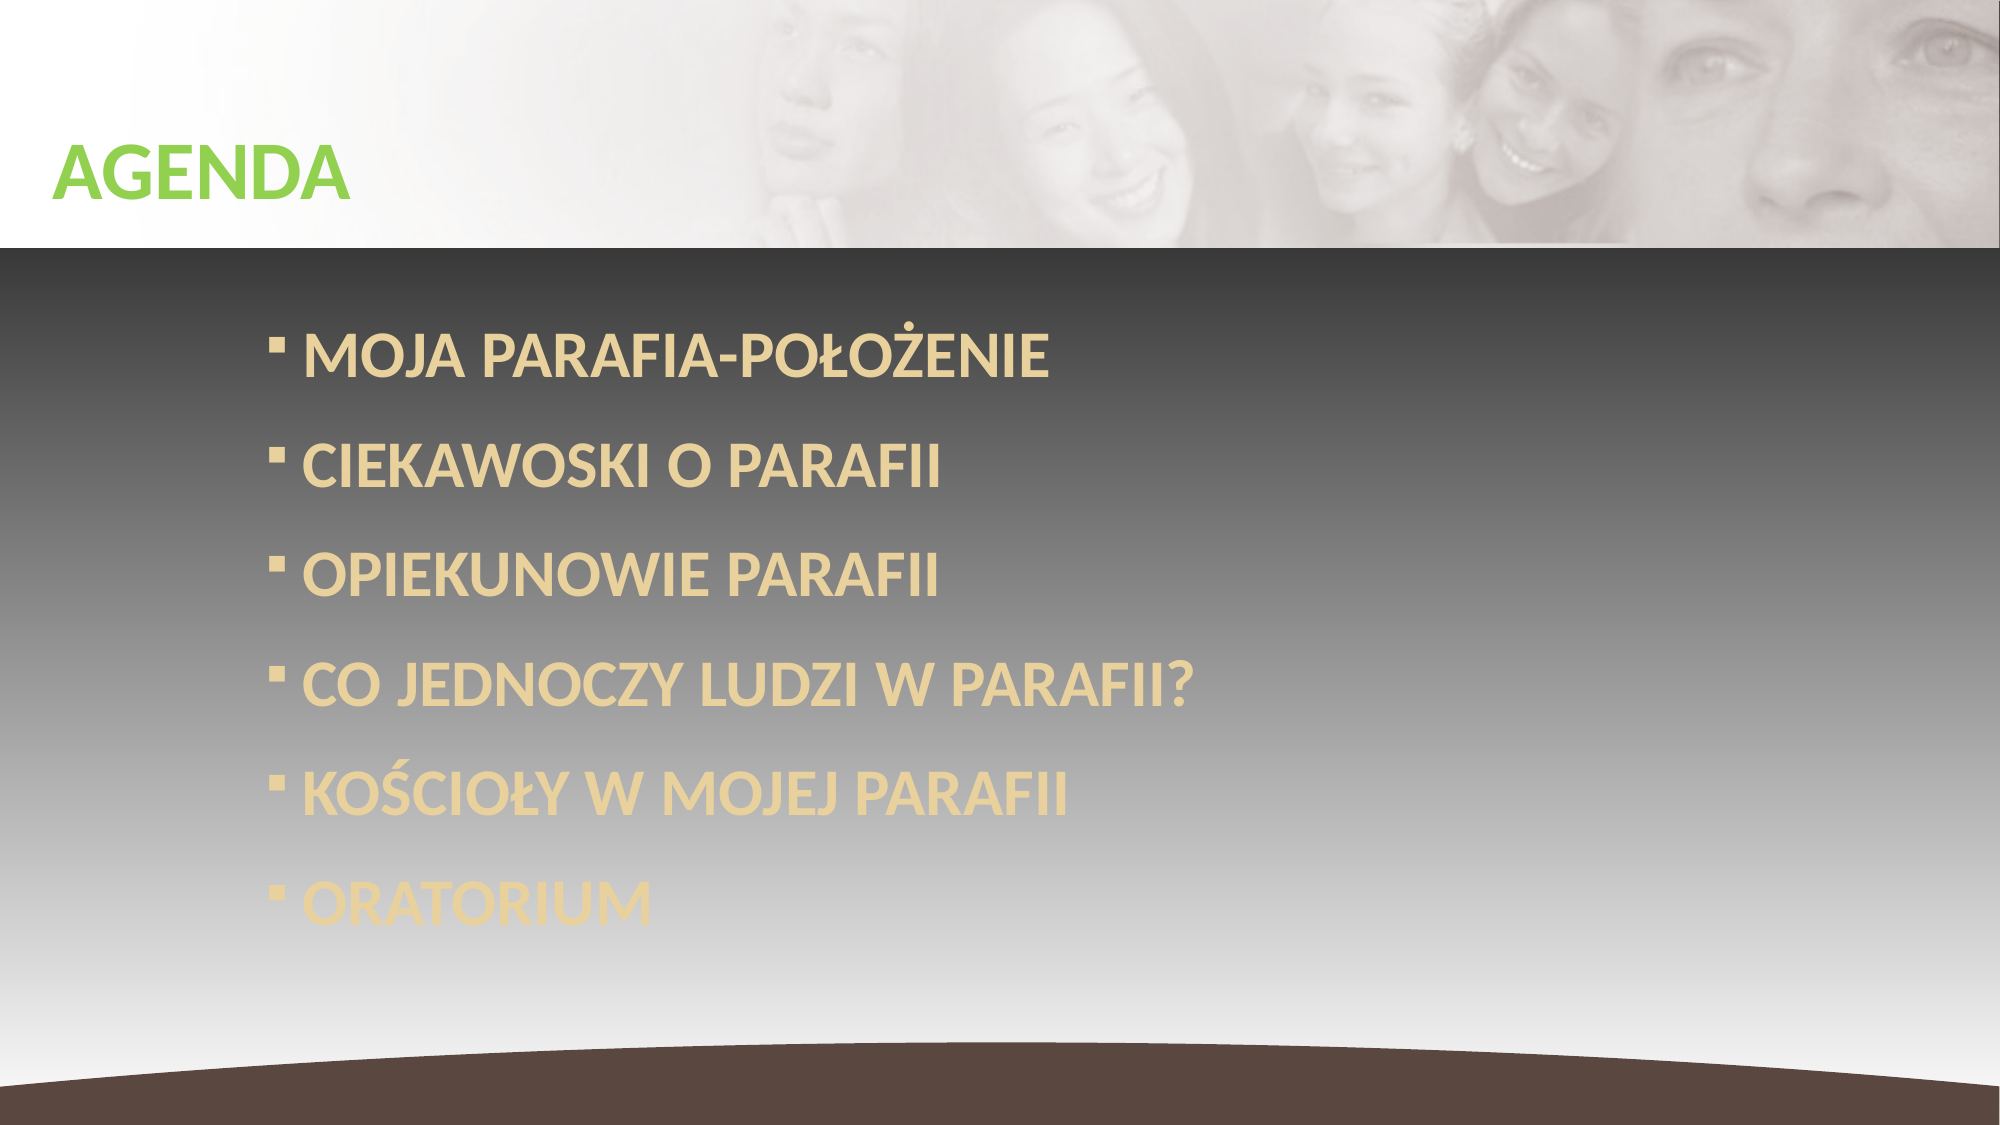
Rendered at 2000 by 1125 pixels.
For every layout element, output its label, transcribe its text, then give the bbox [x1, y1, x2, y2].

title AGENDA [37, 45, 1750, 225]
picture [0, 0, 2000, 248]
list MOJA PARAFIA-POŁOŻENIE CIEKAWOSKI O PARAFII OPIEKUNOWIE PARAFII CO JEDNOCZY LUDZI W PARAFII? KOŚCIOŁY W MOJEJ PARAFII ORATORIUM [249, 312, 1750, 1013]
